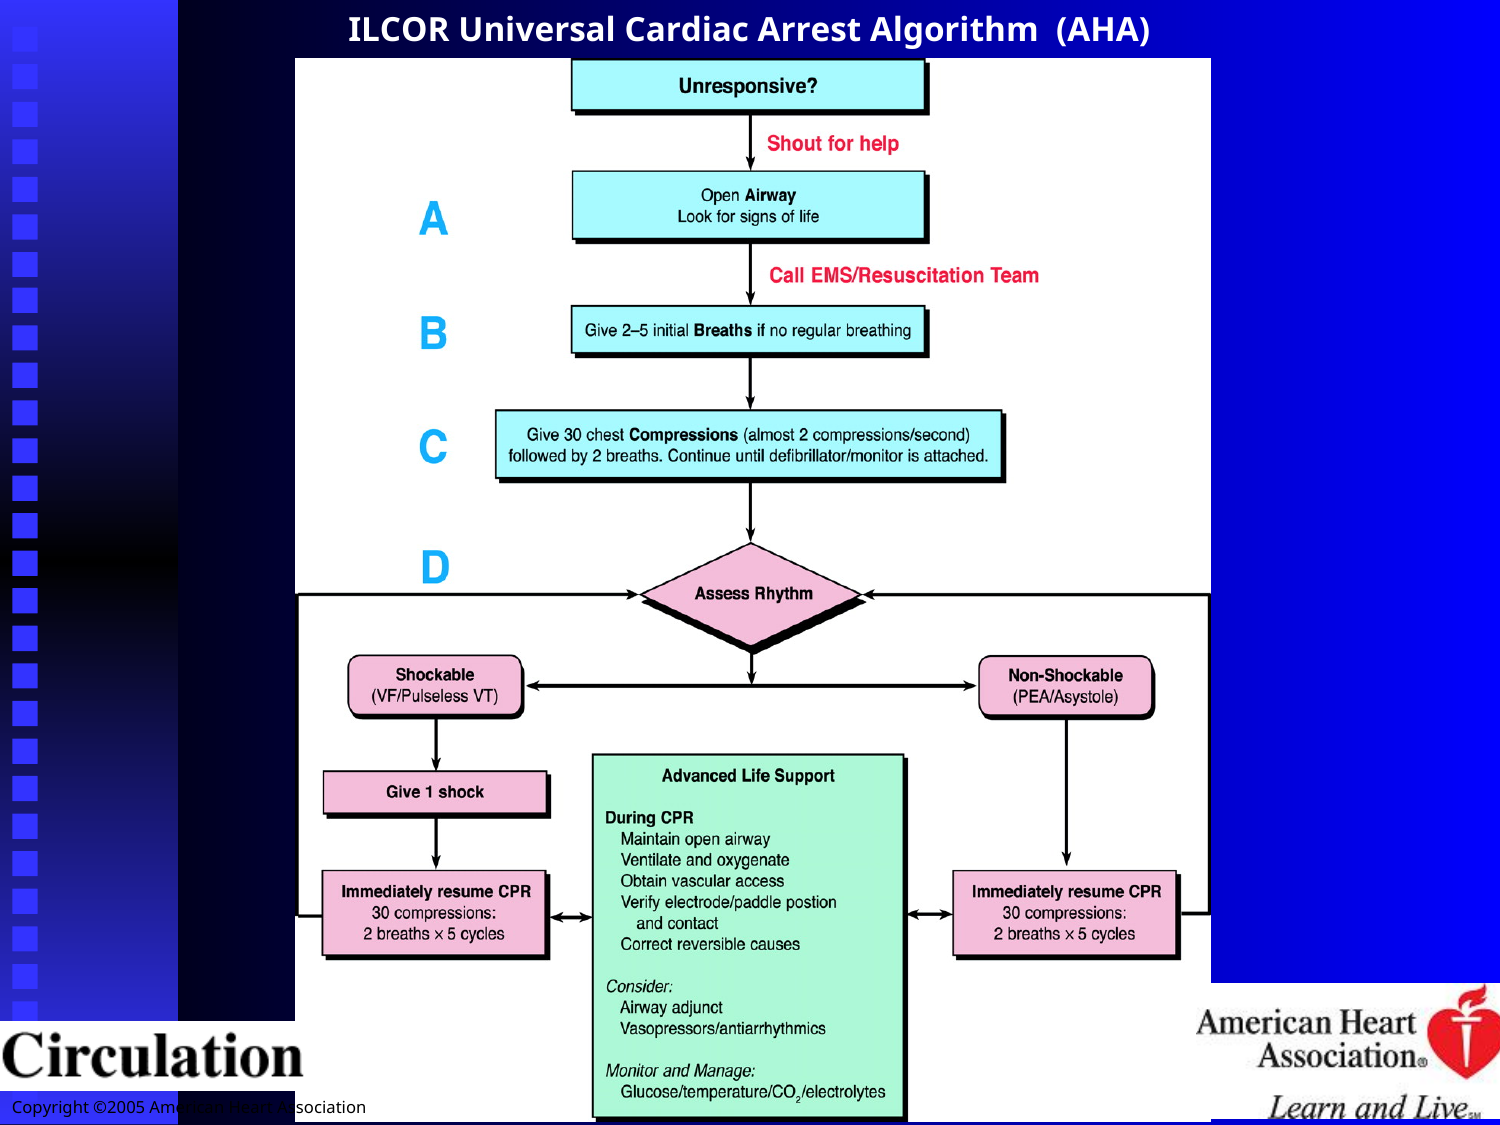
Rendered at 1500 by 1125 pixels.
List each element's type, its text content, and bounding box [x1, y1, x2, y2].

text_box Copyright ©2005 American Heart Association [11, 1095, 426, 1118]
picture [0, 58, 1500, 1123]
text_box ILCOR Universal Cardiac Arrest Algorithm (AHA) [29, 6, 1471, 51]
